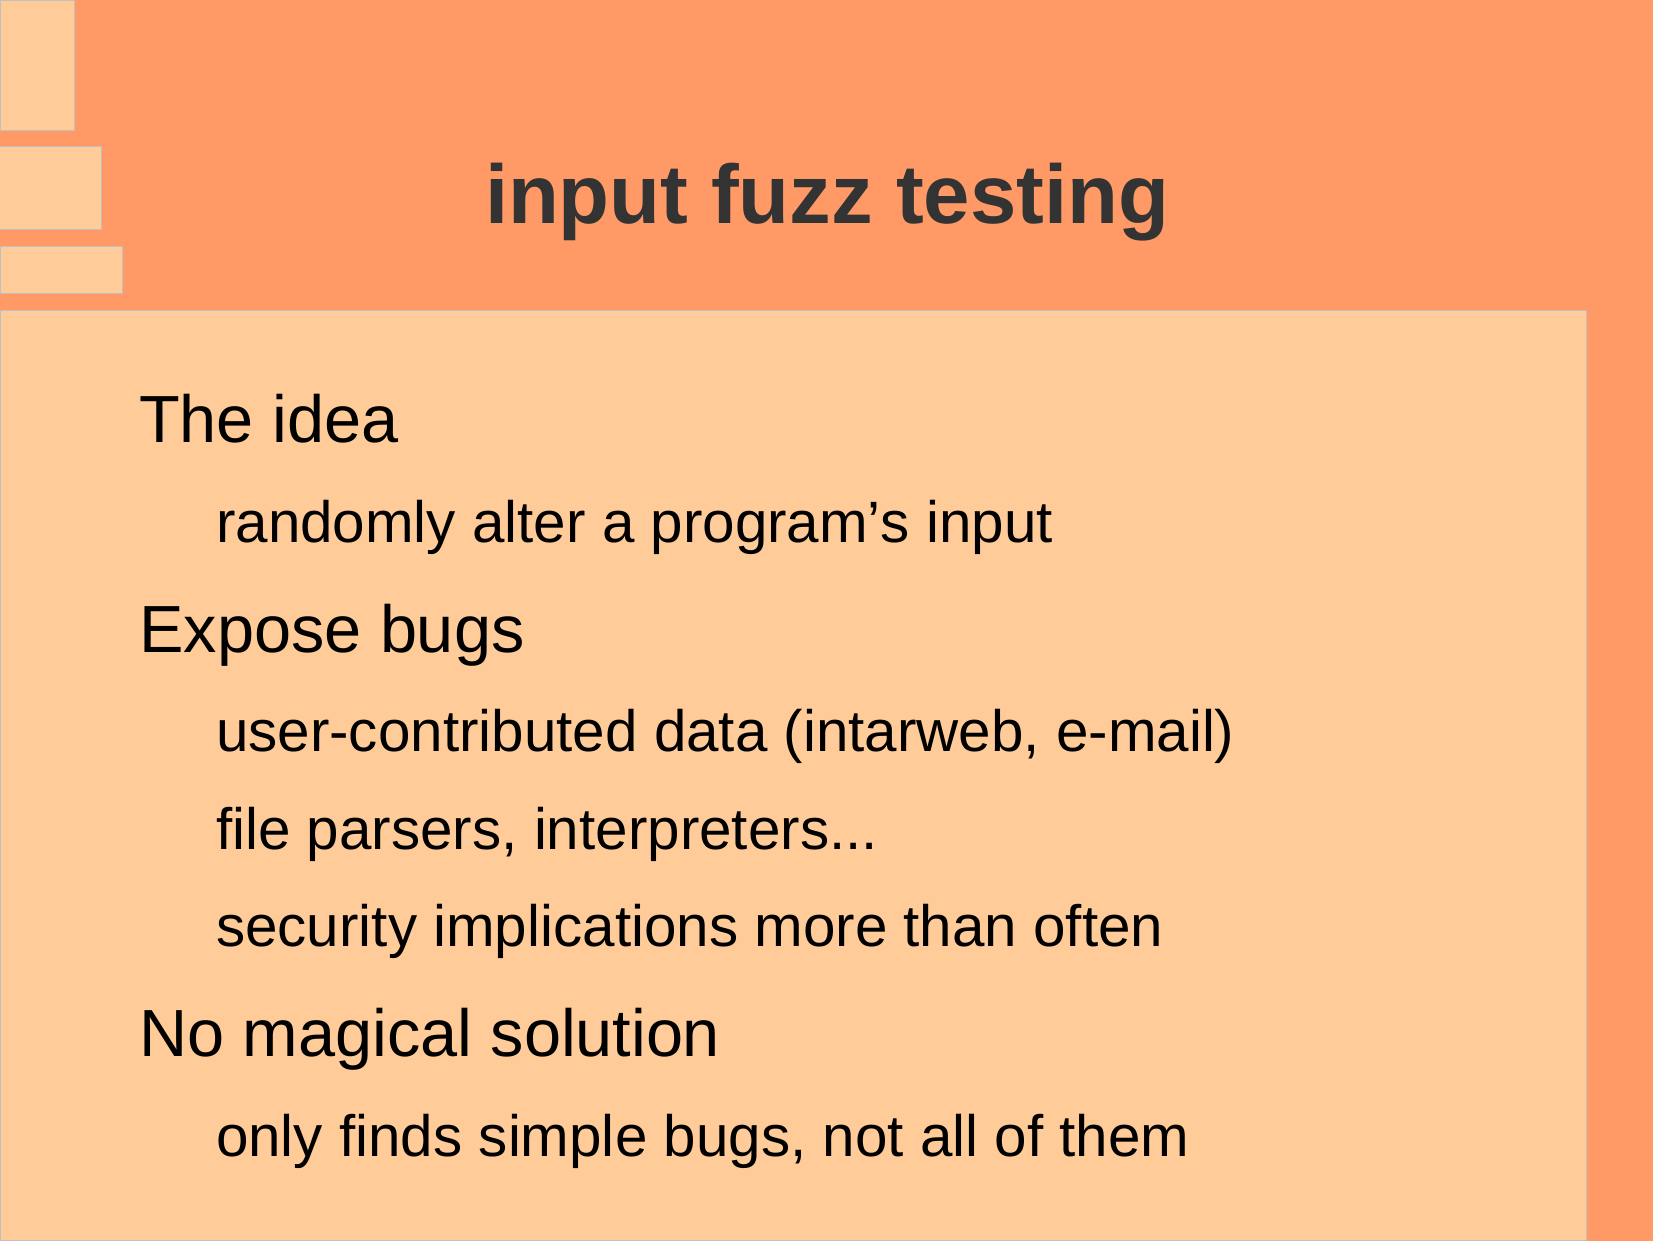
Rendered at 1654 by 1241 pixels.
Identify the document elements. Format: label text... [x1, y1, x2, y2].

title input fuzz testing [121, 91, 1534, 299]
list The idea randomly alter a program’s input Expose bugs user-contributed data (intarweb, e-mail) file parsers, interpreters... security implications more than often No magical solution only finds simple bugs, not all of them [121, 344, 1534, 1214]
